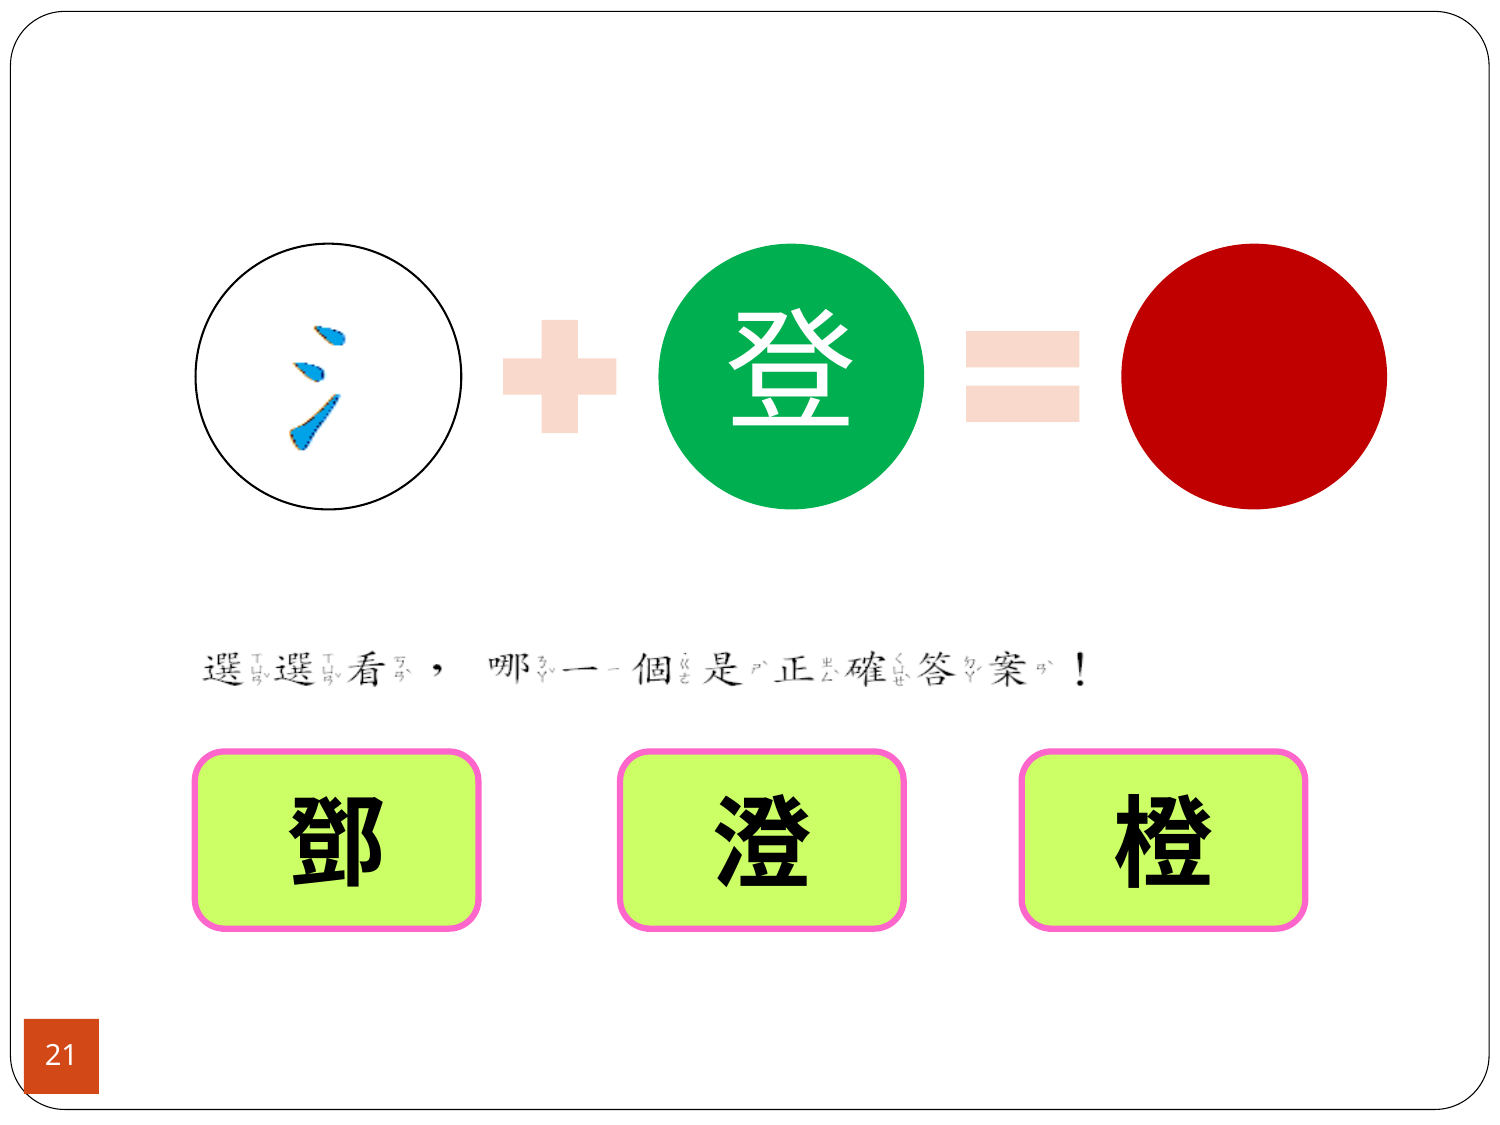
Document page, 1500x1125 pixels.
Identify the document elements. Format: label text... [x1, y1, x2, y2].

text_box [966, 385, 1080, 422]
text_box 橙 [1021, 751, 1306, 929]
picture [183, 609, 1145, 716]
text_box 澄 [620, 751, 904, 929]
text_box 鄧 [194, 751, 479, 929]
text_box [1121, 243, 1388, 510]
text_box 登 [658, 243, 925, 510]
picture [289, 302, 372, 469]
text_box 21 [23, 1018, 99, 1094]
text_box [503, 319, 617, 434]
text_box [966, 331, 1080, 368]
text_box [195, 243, 462, 510]
